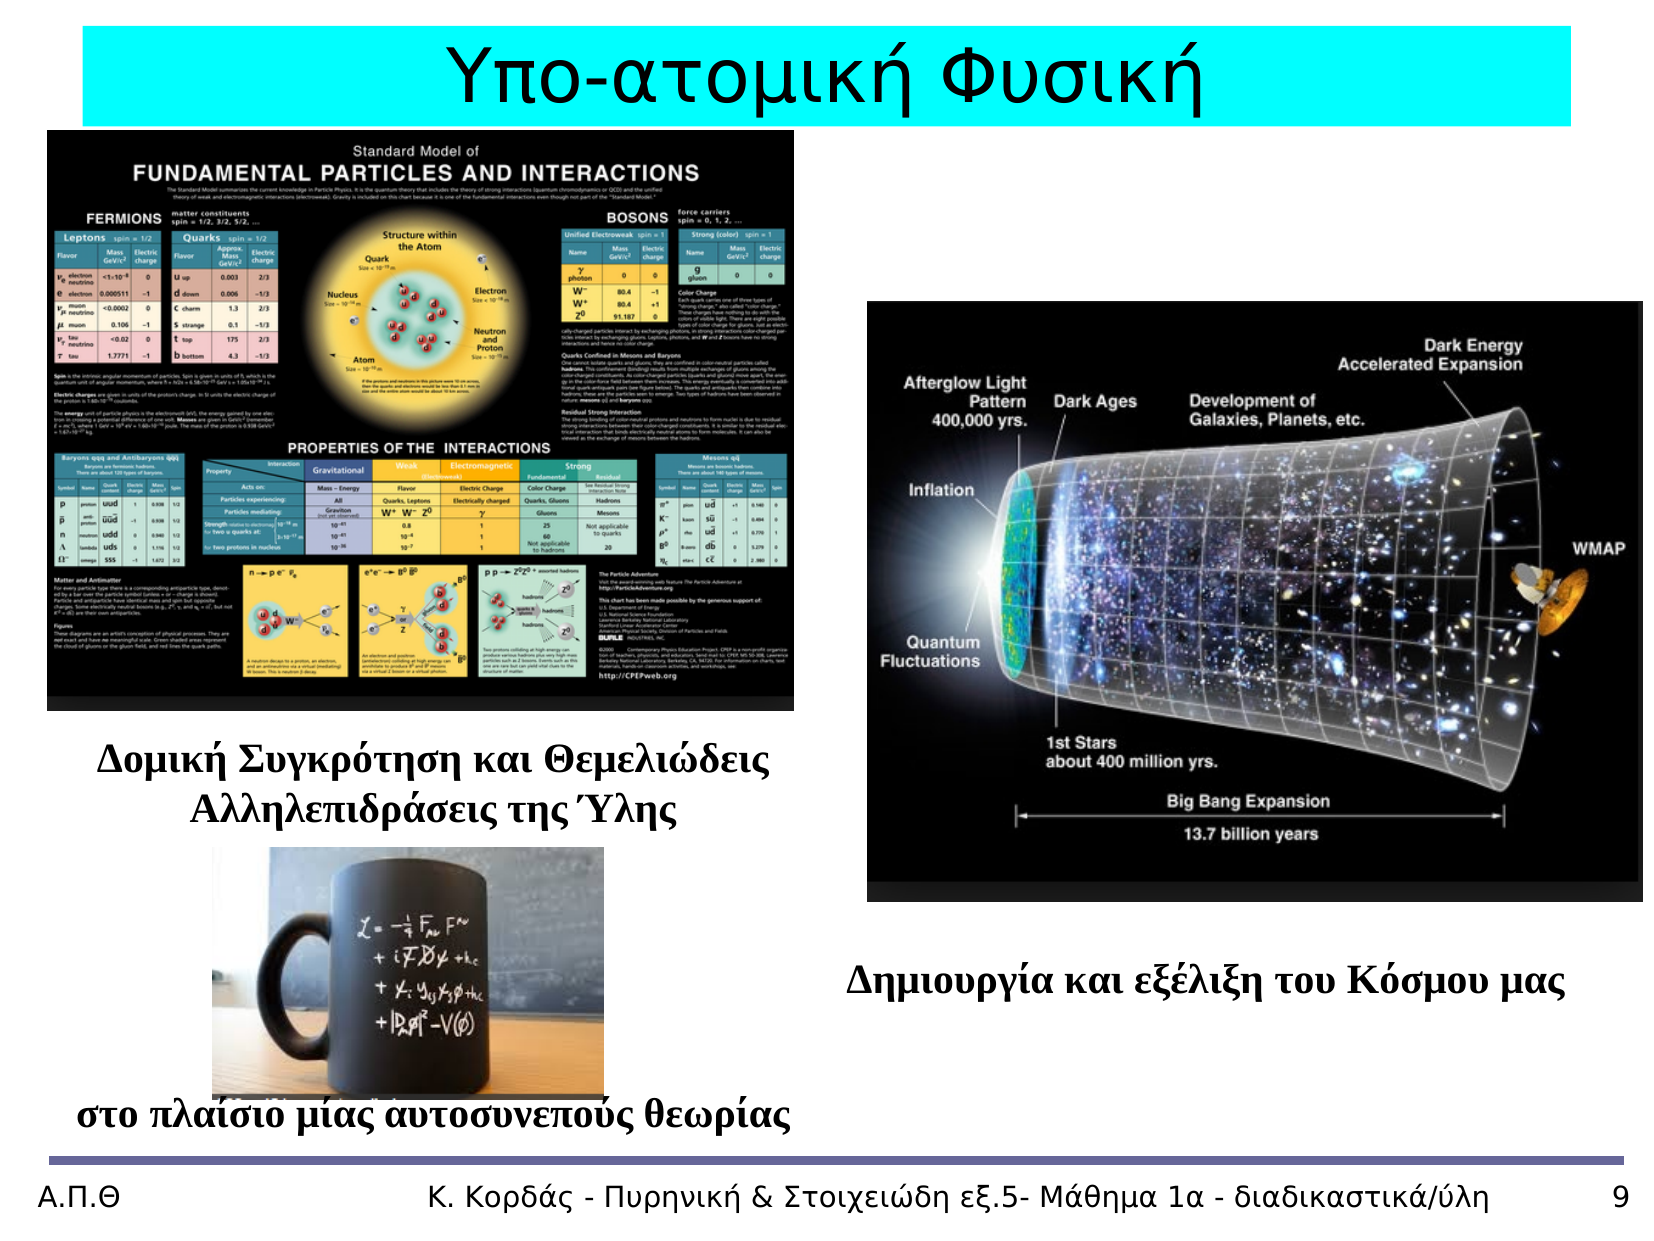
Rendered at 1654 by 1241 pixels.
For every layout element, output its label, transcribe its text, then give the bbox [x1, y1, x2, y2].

picture [212, 847, 604, 1077]
text_box στο πλαίσιο μίας αυτοσυνεπούς θεωρίας [47, 1077, 819, 1144]
picture [867, 301, 1643, 902]
title Υπο-ατομική Φυσική [82, 25, 1571, 127]
text_box Δομική Συγκρότηση και Θεμελιώδεις Αλληλεπιδράσεις της Ύλης [47, 723, 819, 840]
text_box Δημιουργία και εξέλιξη του Κόσμου μας [785, 943, 1627, 1010]
picture [47, 130, 794, 711]
